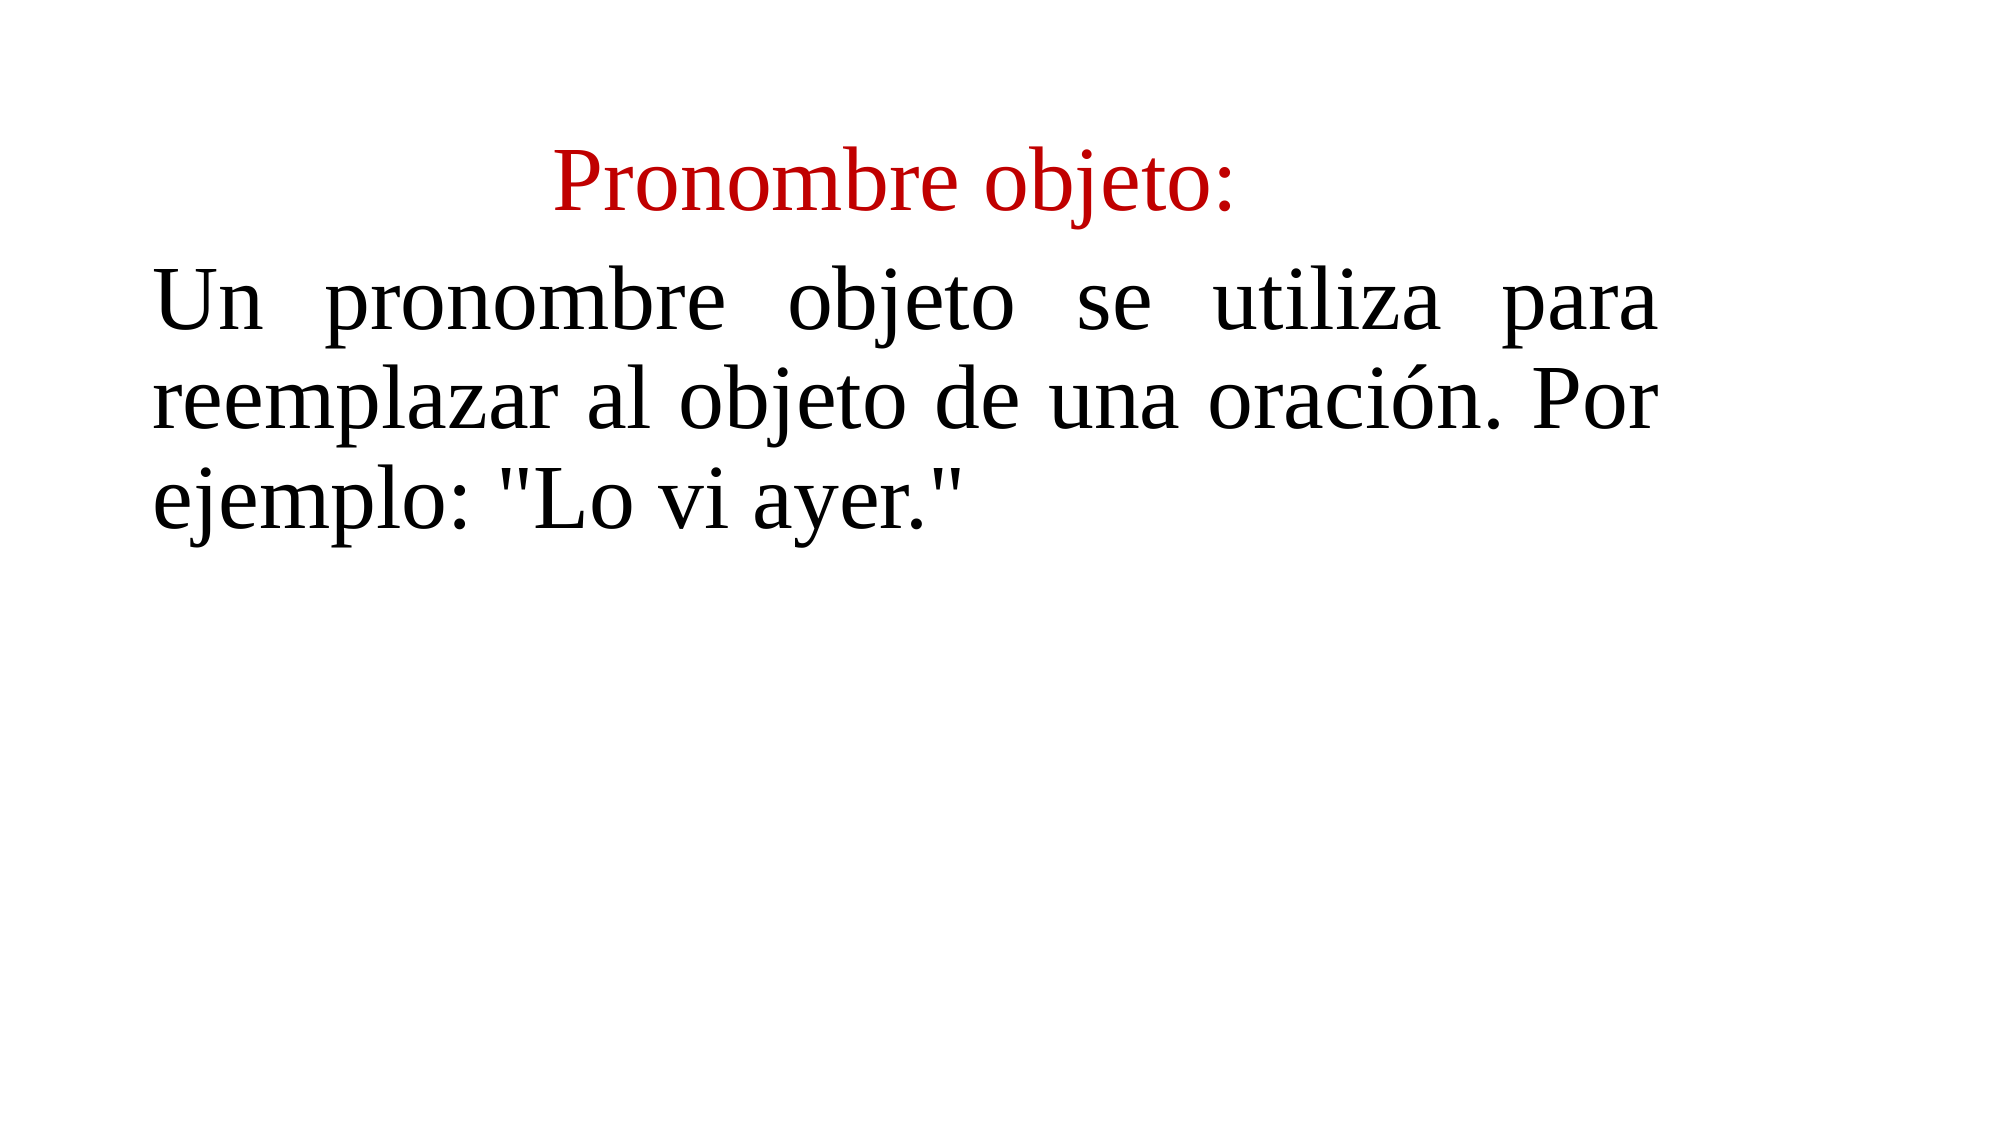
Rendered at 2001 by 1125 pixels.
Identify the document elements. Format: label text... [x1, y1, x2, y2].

list Pronombre objeto: Un pronombre objeto se utiliza para reemplazar al objeto de una oración. Por ejemplo: "Lo vi ayer." [137, 123, 1863, 1014]
